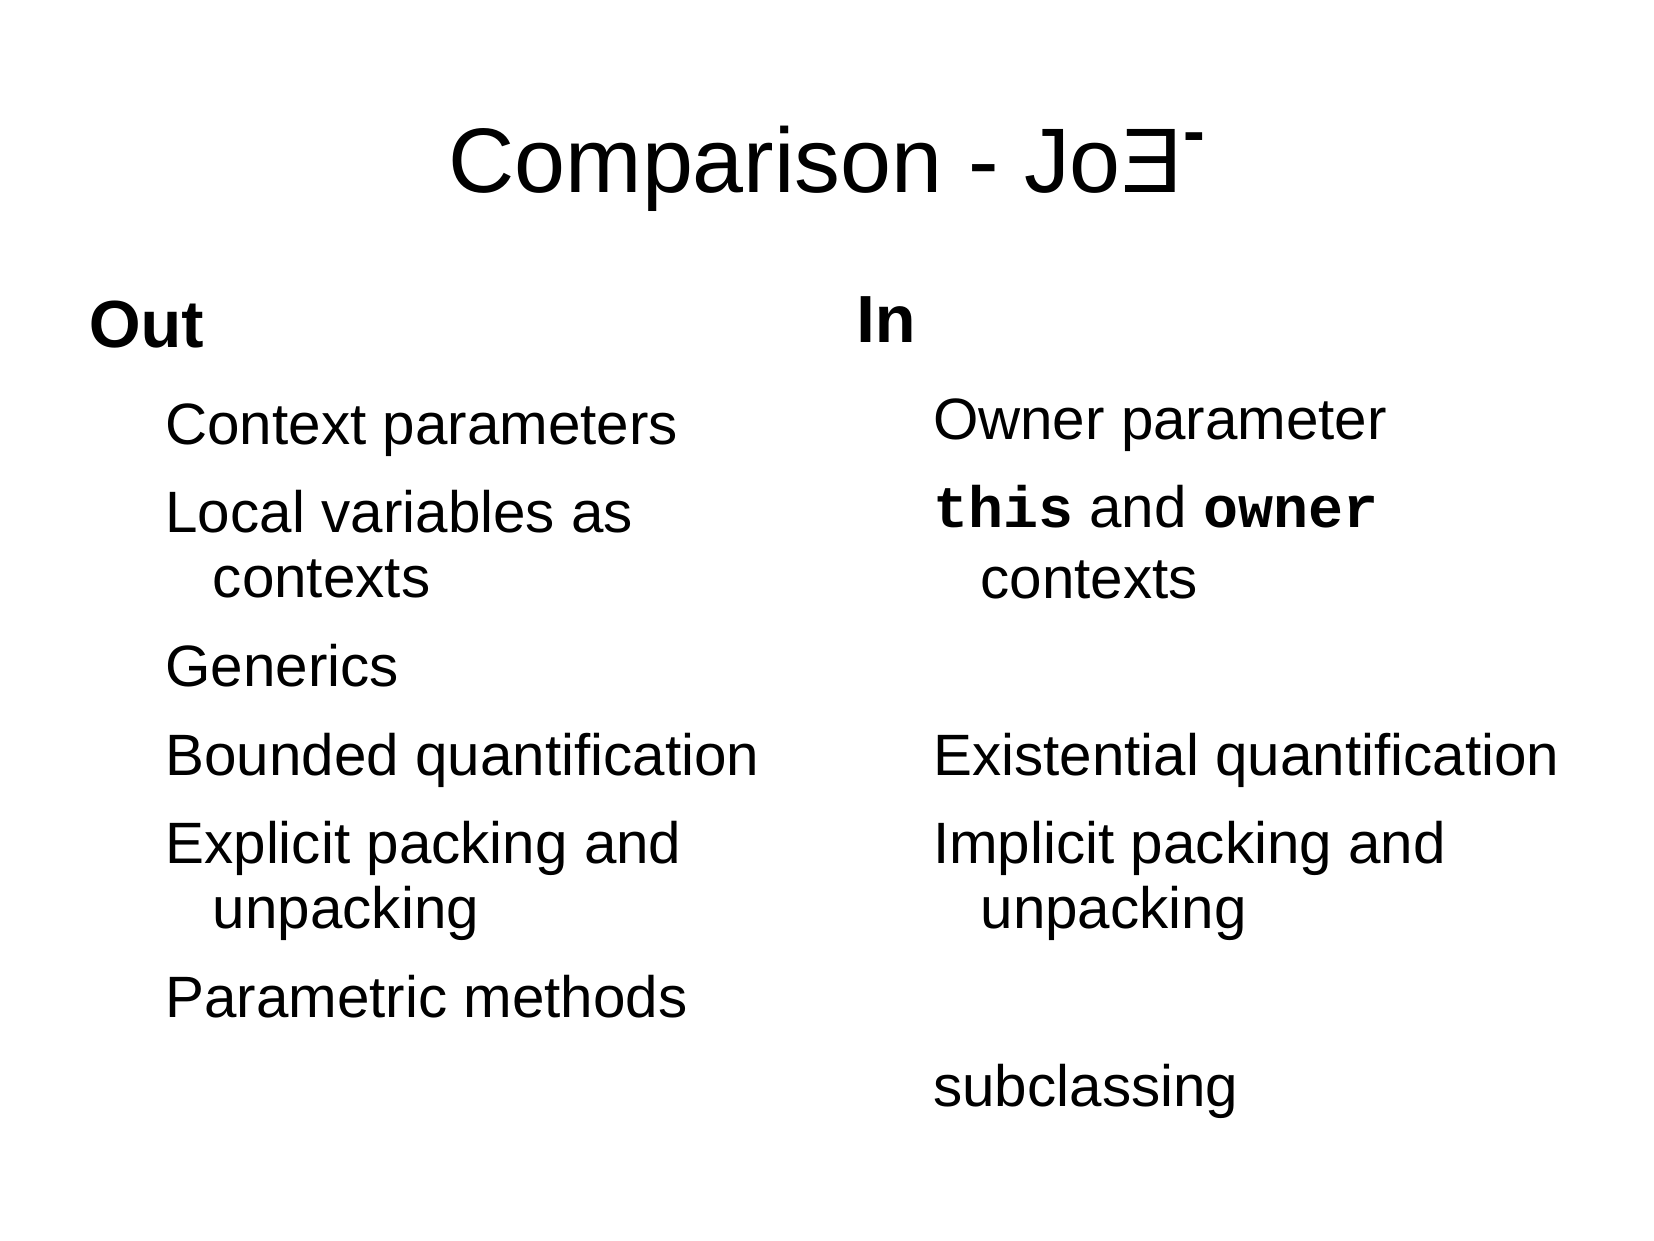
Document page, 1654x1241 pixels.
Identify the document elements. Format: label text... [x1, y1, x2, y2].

list In Owner parameter this and owner contexts Existential quantification Implicit packing and unpacking subclassing [838, 282, 1565, 1182]
title Comparison - JoƎ- [82, 49, 1571, 257]
list Out Context parameters Local variables as contexts Generics Bounded quantification Explicit packing and unpacking Parametric methods [71, 287, 798, 1182]
